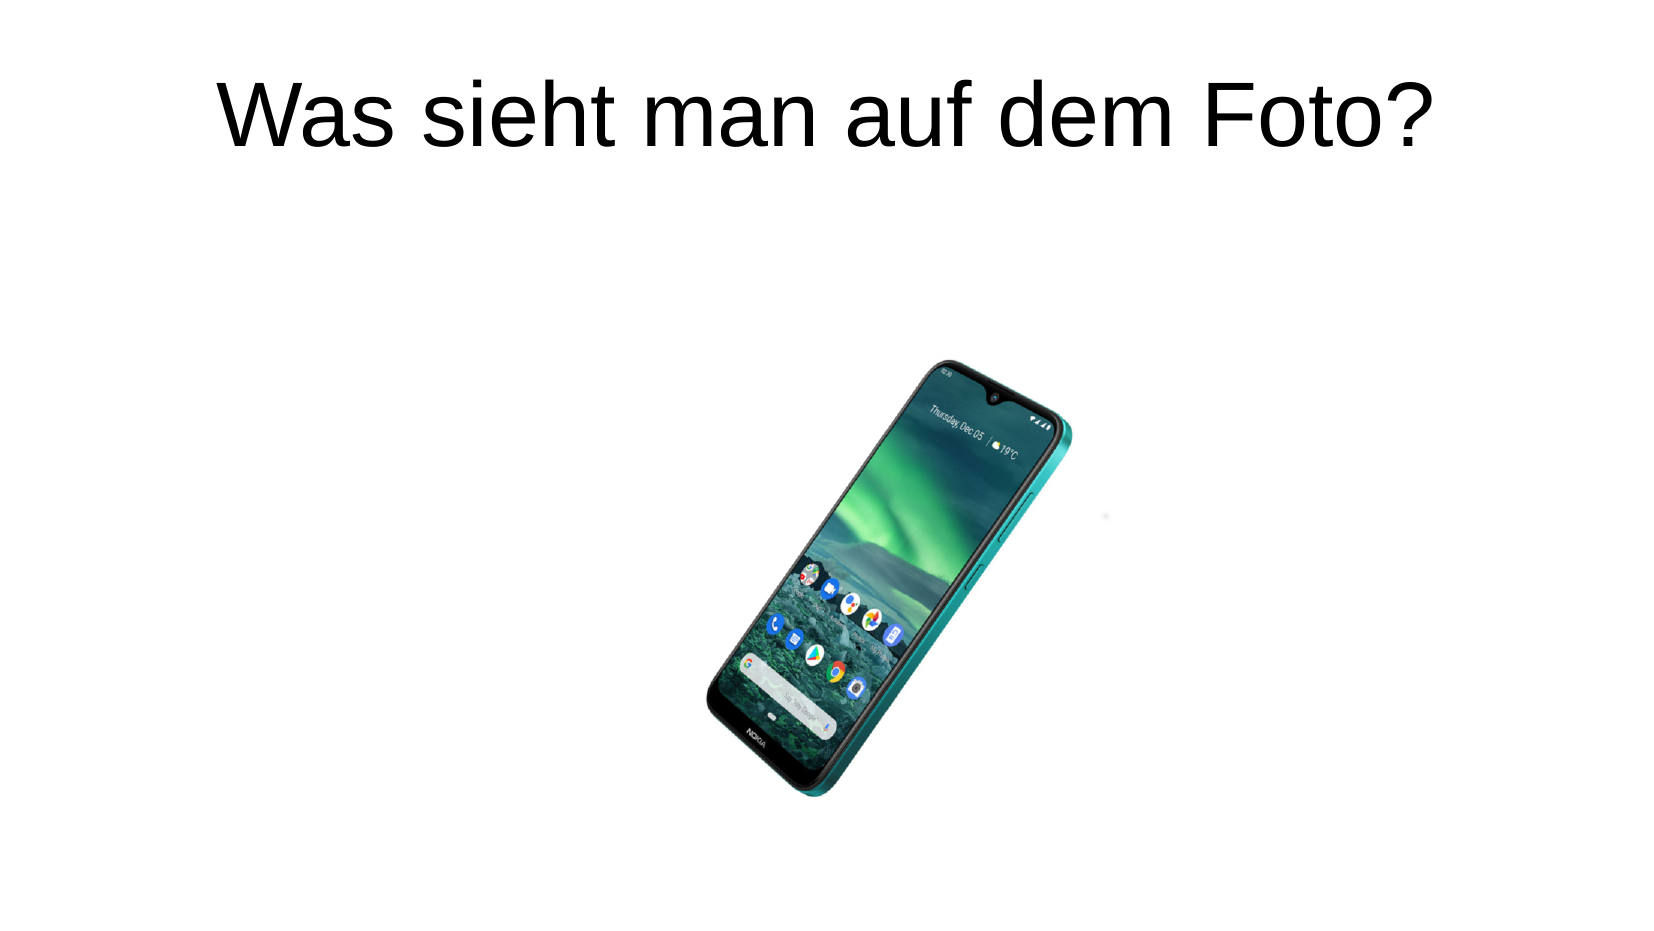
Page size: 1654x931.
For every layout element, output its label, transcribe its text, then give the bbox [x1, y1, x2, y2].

title Was sieht man auf dem Foto? [82, 37, 1571, 193]
picture [500, 206, 1270, 931]
